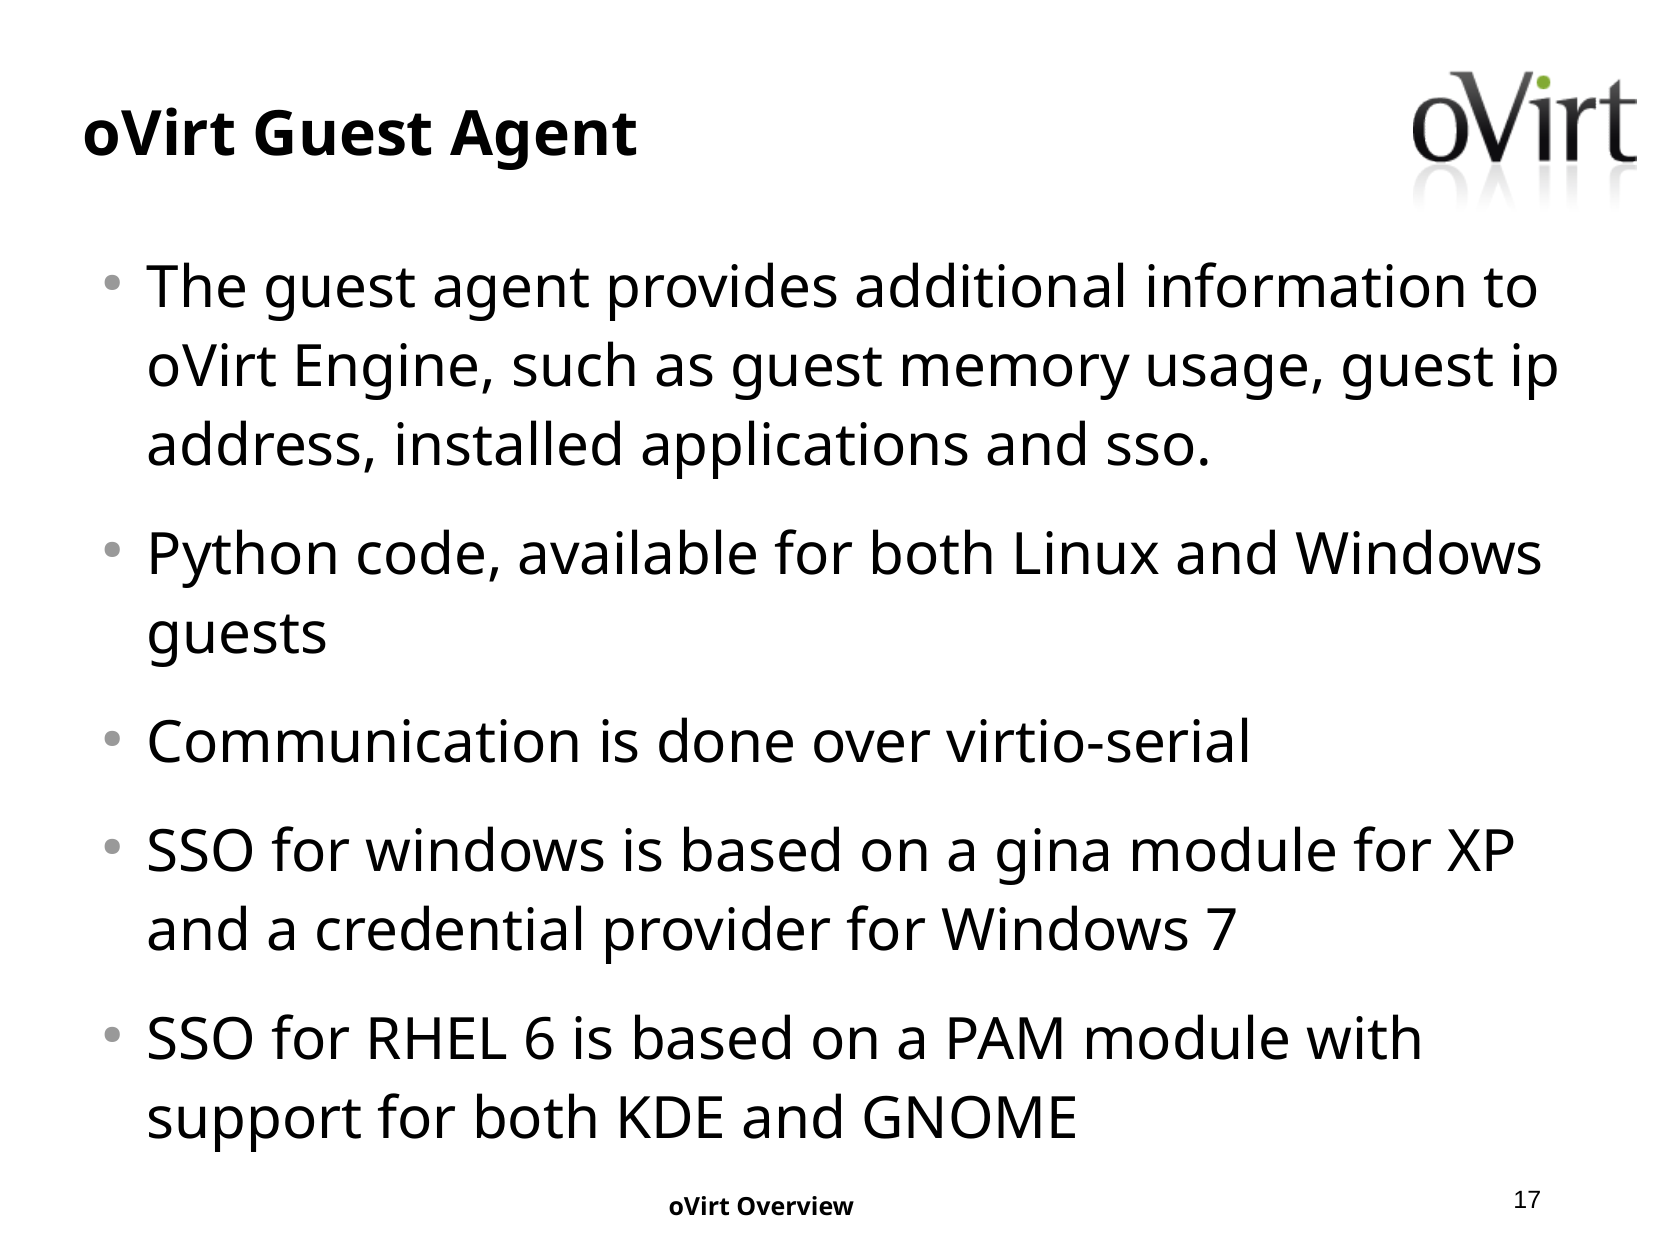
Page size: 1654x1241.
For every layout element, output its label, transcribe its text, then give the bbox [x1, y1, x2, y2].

list The guest agent provides additional information to oVirt Engine, such as guest memory usage, guest ip address, installed applications and sso. Python code, available for both Linux and Windows guests Communication is done over virtio-serial SSO for windows is based on a gina module for XP and a credential provider for Windows 7 SSO for RHEL 6 is based on a PAM module with support for both KDE and GNOME [86, 244, 1576, 1119]
picture [1571, 63, 1637, 212]
title oVirt Guest Agent [82, 37, 1571, 226]
